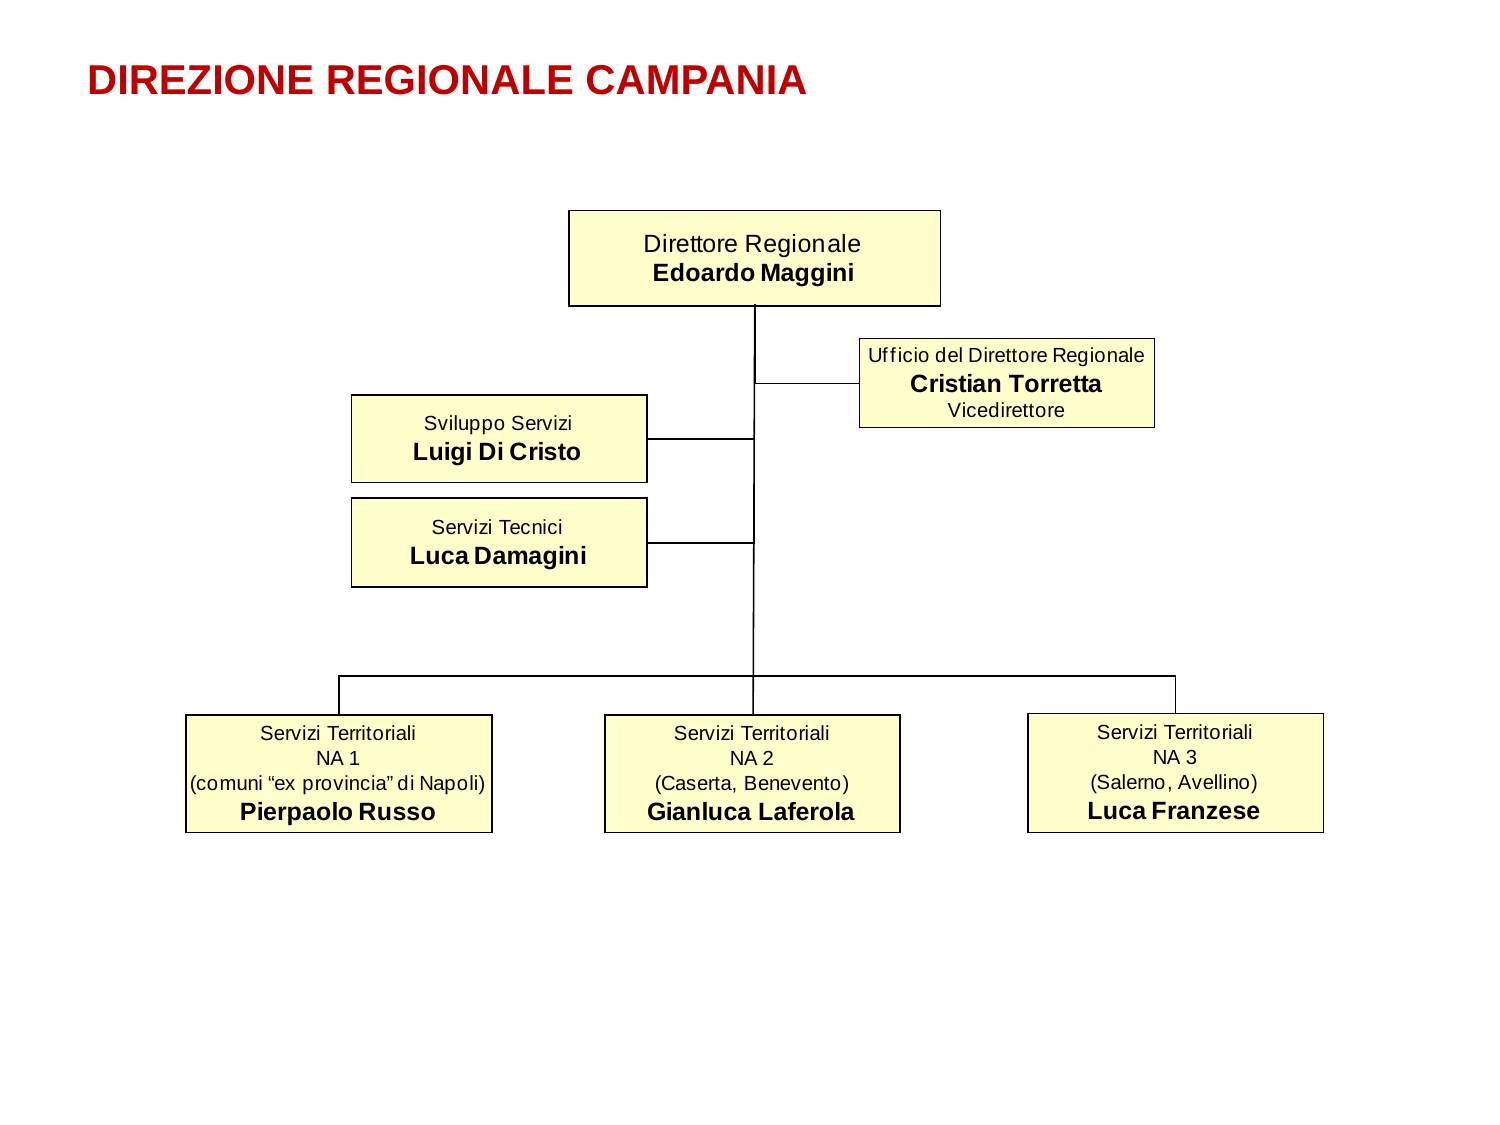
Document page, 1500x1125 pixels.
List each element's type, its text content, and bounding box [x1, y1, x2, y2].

picture [175, 208, 1325, 834]
title DIREZIONE REGIONALE CAMPANIA [72, 45, 1462, 128]
